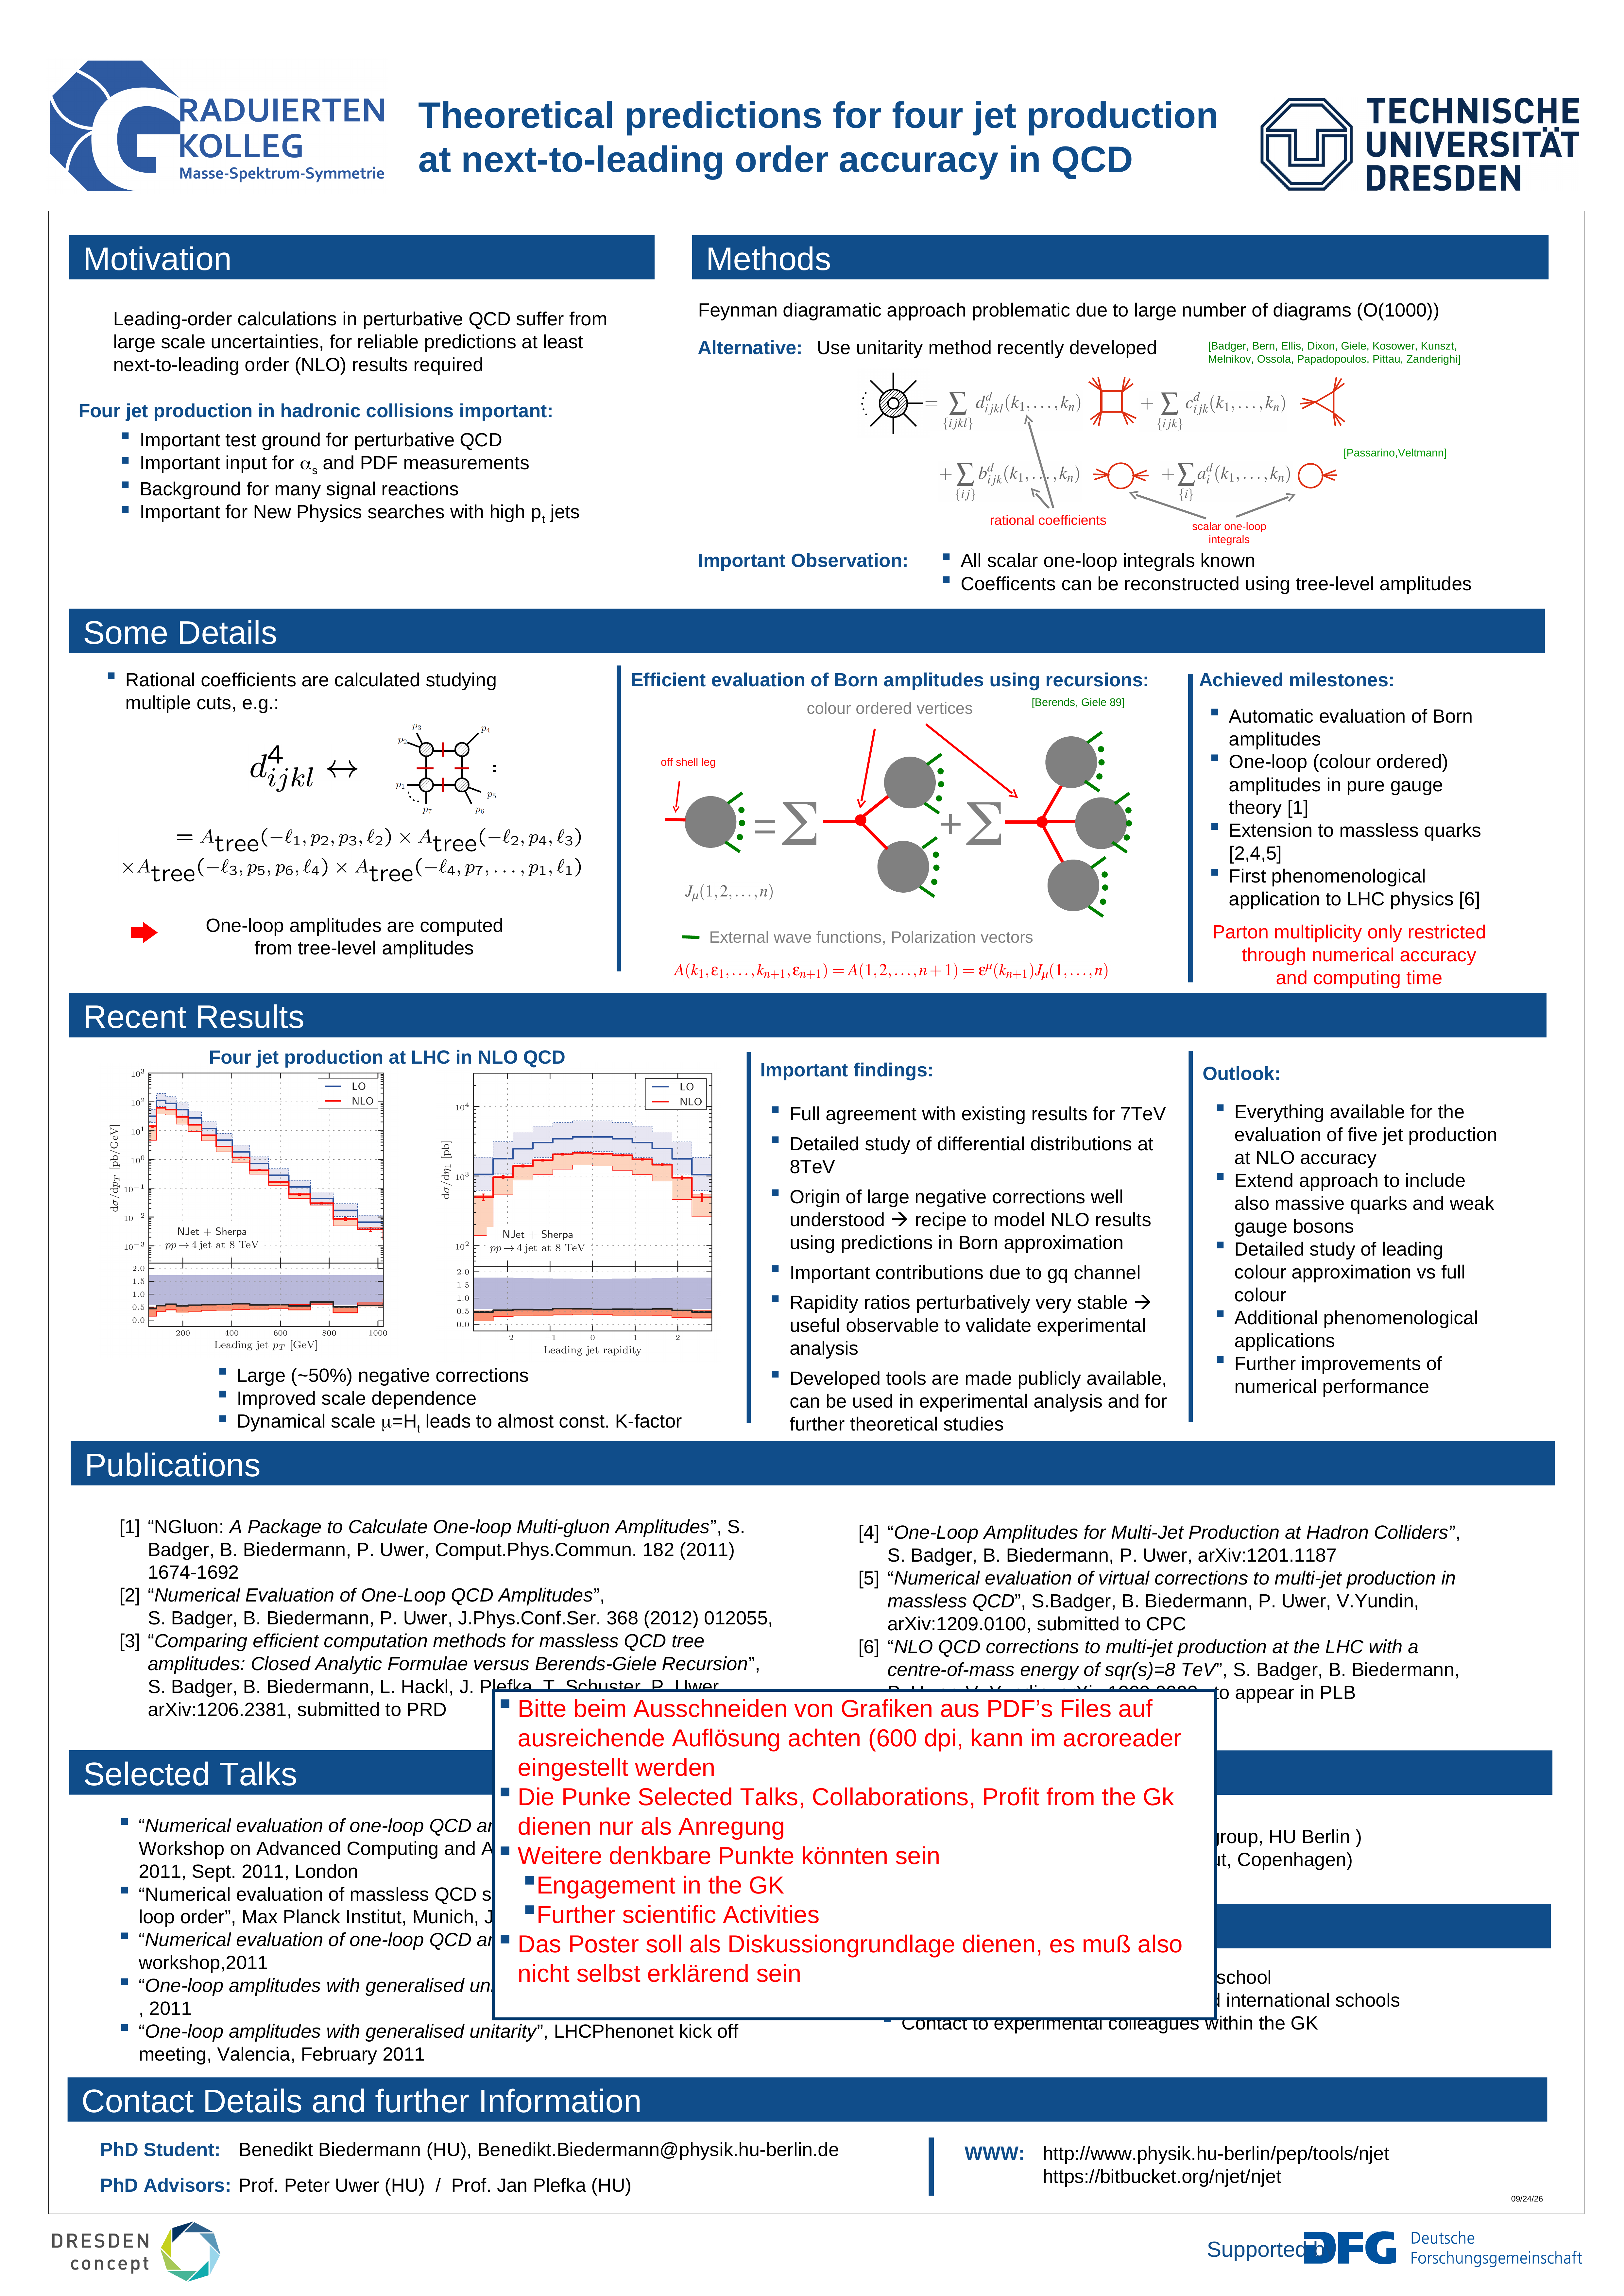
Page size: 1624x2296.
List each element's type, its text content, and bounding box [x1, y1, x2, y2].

picture [436, 1062, 721, 1363]
text_box [1102, 884, 1108, 891]
text_box Everything available for the evaluation of five jet production at NLO accuracy Extend approach to include also massive quarks and weak gauge bosons Detailed study of leading colour approximation vs full colour Additional phenomenological applications Further improvements of numerical performance [1210, 1097, 1505, 1399]
text_box [1100, 899, 1106, 905]
text_box [929, 2137, 934, 2196]
text_box [1098, 746, 1104, 753]
text_box Four jet production at LHC in NLO QCD [204, 1042, 610, 1071]
text_box [938, 781, 945, 788]
text_box rational coefficients [985, 509, 1112, 530]
text_box Full agreement with existing results for 7TeV Detailed study of differential distributions at 8TeV Origin of large negative corrections well understood  recipe to model NLO results using predictions in Born approximation Important contributions due to gq channel Rapidity ratios perturbatively very stable  useful observable to validate experimental analysis Developed tools are made publicly available, can be used in experimental analysis and for further theoretical studies [765, 1099, 1181, 1437]
text_box [738, 807, 745, 813]
picture [1041, 461, 1082, 502]
text_box [4] “One-Loop Amplitudes for Multi-Jet Production at Hadron Colliders”, S. Badger, B. Biedermann, P. Uwer, arXiv:1201.1187 [5] “Numerical evaluation of virtual corrections to multi-jet production in massless QCD”, S.Badger, B. Biedermann, P. Uwer, V.Yundin, arXiv:1209.0100, submitted to CPC [6] “NLO QCD corrections to multi-jet production at the LHC with a centre-of-mass energy of sqr(s)=8 TeV”, S. Badger, B. Biedermann, P. Uwer, V. Yundin, arXiv:1209.0098, to appear in PLB [853, 1517, 1477, 1705]
text_box Outlook: [1198, 1058, 1325, 1087]
text_box Profit from the GK [1216, 1904, 1551, 1948]
text_box [1036, 816, 1048, 828]
text_box = [748, 797, 782, 851]
text_box [877, 841, 929, 893]
picture [1160, 461, 1293, 502]
text_box Alternative: [693, 333, 812, 361]
text_box Rational coefficients are calculated studying multiple cuts, e.g.: [101, 665, 534, 716]
text_box [884, 757, 936, 809]
text_box Methods [692, 235, 1549, 280]
text_box [Badger, Bern, Ellis, Dixon, Giele, Kosower, Kunszt, Melnikov, Ossola, Papadopoulos, Pittau, Zanderighi] [1203, 336, 1510, 368]
text_box http://www.physik.hu-berlin/pep/tools/njet https://bitbucket.org/njet/njet [1038, 2138, 1395, 2190]
text_box [131, 922, 158, 943]
text_box + [934, 794, 967, 848]
text_box “Numerical evaluation of one-loop QCD amplitudes”, International Workshop on Advanced Computing and Analysis Techniques, ACAT 2011, Sept. 2011, London “Numerical evaluation of massless QCD scattering amplitudes at one-loop order”, Max Planck Institut, Munich, January 2012 “Numerical evaluation of one-loop QCD amplitudes”, DESY Theory workshop,2011 “One-loop amplitudes with generalised unitarity”, DPG conference, March , 2011 “One-loop amplitudes with generalised unitarity”, LHCPhenonet kick off meeting, Valencia, February 2011 [114, 1810, 766, 2067]
text_box [1096, 773, 1103, 780]
text_box [1] “NGluon: A Package to Calculate One-loop Multi-gluon Amplitudes”, S. Badger, B. Biedermann, P. Uwer, Comput.Phys.Commun. 182 (2011) 1674-1692 [2] “Numerical Evaluation of One-Loop QCD Amplitudes”, S. Badger, B. Biedermann, P. Uwer, J.Phys.Conf.Ser. 368 (2012) 012055, [3] “Comparing efficient computation methods for massless QCD tree amplitudes: Closed Analytic Formulae versus Berends-Giele Recursion”, S. Badger, B. Biedermann, L. Hackl, J. Plefka, T. Schuster, P. Uwer, arXiv:1206.2381, submitted to PRD [114, 1512, 781, 1723]
text_box Feynman diagramatic approach problematic due to large number of diagrams (O(1000)) [693, 295, 1484, 323]
text_box [1098, 759, 1105, 766]
text_box All scalar one-loop integrals known Coefficents can be reconstructed using tree-level amplitudes [936, 545, 1478, 597]
text_box Theoretical predictions for four jet production at next-to-leading order accuracy in QCD [413, 89, 1242, 182]
text_box Selected Talks [69, 1750, 493, 1795]
text_box [737, 834, 743, 840]
text_box Bitte beim Ausschneiden von Grafiken aus PDF’s Files auf ausreichende Auflösung achten (600 dpi, kann im acroreader eingestellt werden Die Punke Selected Talks, Collaborations, Profit from the Gk dienen nur als Anregung Weitere denkbare Punkte könnten sein Engagement in the GK Further scientific Activities Das Poster soll als Diskussiongrundlage dienen, es muß also nicht selbst erklärend sein [493, 1690, 1216, 2019]
picture [1139, 391, 1287, 432]
picture [938, 461, 1051, 502]
text_box Parton multiplicity only restricted through numerical accuracy and computing time [1207, 917, 1492, 991]
text_box [1188, 674, 1193, 983]
text_box Recent Results [69, 993, 1547, 1037]
text_box  [994, 777, 1009, 789]
text_box One-loop amplitudes are computed from tree-level amplitudes [187, 910, 523, 961]
text_box [617, 665, 621, 971]
text_box Collaborations [1216, 1750, 1553, 1795]
text_box WWW: [960, 2138, 1030, 2167]
text_box  [961, 777, 1009, 861]
text_box [739, 820, 745, 826]
text_box  [776, 777, 825, 861]
text_box Efficient evaluation of Born amplitudes using recursions: [626, 665, 1194, 693]
picture [99, 1063, 399, 1358]
picture [684, 882, 776, 903]
text_box [1101, 871, 1108, 878]
text_box Achieved milestones: [1194, 665, 1439, 693]
text_box [855, 814, 866, 826]
text_box off shell leg [656, 752, 721, 771]
text_box Benedikt Biedermann (HU), Benedikt.Biedermann@physik.hu-berlin.de [234, 2134, 845, 2163]
text_box Leading-order calculations in perturbative QCD suffer from large scale uncertainties, for reliable predictions at least next-to-leading order (NLO) results required [108, 304, 630, 378]
text_box [936, 795, 942, 802]
picture [248, 744, 365, 793]
text_box External wave functions, Polarization vectors [704, 924, 1038, 949]
text_box [932, 851, 939, 858]
text_box colour ordered vertices [802, 695, 978, 720]
text_box Use unitarity method recently developed [812, 333, 1202, 361]
text_box [1047, 859, 1099, 911]
picture [857, 368, 1083, 438]
text_box [931, 879, 938, 885]
text_box [1045, 736, 1097, 788]
text_box Important findings: [755, 1055, 978, 1083]
picture [52, 2221, 220, 2282]
text_box Automatic evaluation of Born amplitudes One-loop (colour ordered) amplitudes in pure gauge theory [1] Extension to massless quarks [2,4,5] First phenomenological application to LHC physics [6] [1205, 701, 1500, 912]
picture [46, 58, 388, 194]
text_box [685, 796, 737, 848]
text_box [937, 768, 944, 775]
text_box scalar one-loop integrals [1187, 517, 1272, 545]
picture [1259, 97, 1579, 191]
text_box  [967, 804, 986, 842]
text_box Four jet production in hadronic collisions important: [74, 396, 598, 424]
picture [118, 827, 585, 883]
text_box Motivation [69, 235, 655, 280]
text_box Some Details [69, 608, 1545, 653]
picture [673, 961, 1111, 982]
text_box Publications [71, 1441, 1555, 1485]
text_box [746, 1052, 751, 1423]
picture [389, 718, 496, 819]
text_box [1125, 807, 1132, 814]
text_box [933, 865, 940, 871]
text_box Soft skill courses at the HU graduate school Financial support for conferences and international schools Contact to experimental colleagues within the GK [877, 1962, 1485, 2059]
text_box Important test ground for perturbative QCD Important input for s and PDF measurements Background for many signal reactions Important for New Physics searches with high pt jets [115, 425, 585, 528]
text_box J.Plefka, T. Schuster (GK1504, QFT group, HU Berlin ) S.Badger, V.Yundin (Niels Bohr Institut, Copenhagen) [1216, 1822, 1368, 1873]
picture [1304, 2231, 1582, 2267]
text_box Large (~50%) negative corrections Improved scale dependence Dynamical scale =Ht leads to almost const. K-factor [213, 1360, 688, 1437]
text_box Prof. Peter Uwer (HU) / Prof. Jan Plefka (HU) [234, 2170, 637, 2199]
text_box [1075, 797, 1132, 849]
text_box [Berends, Giele 89] [1027, 693, 1130, 711]
text_box Important Observation: [693, 545, 936, 574]
text_box [1188, 1051, 1193, 1422]
text_box [Passarino,Veltmann] [1339, 443, 1491, 462]
